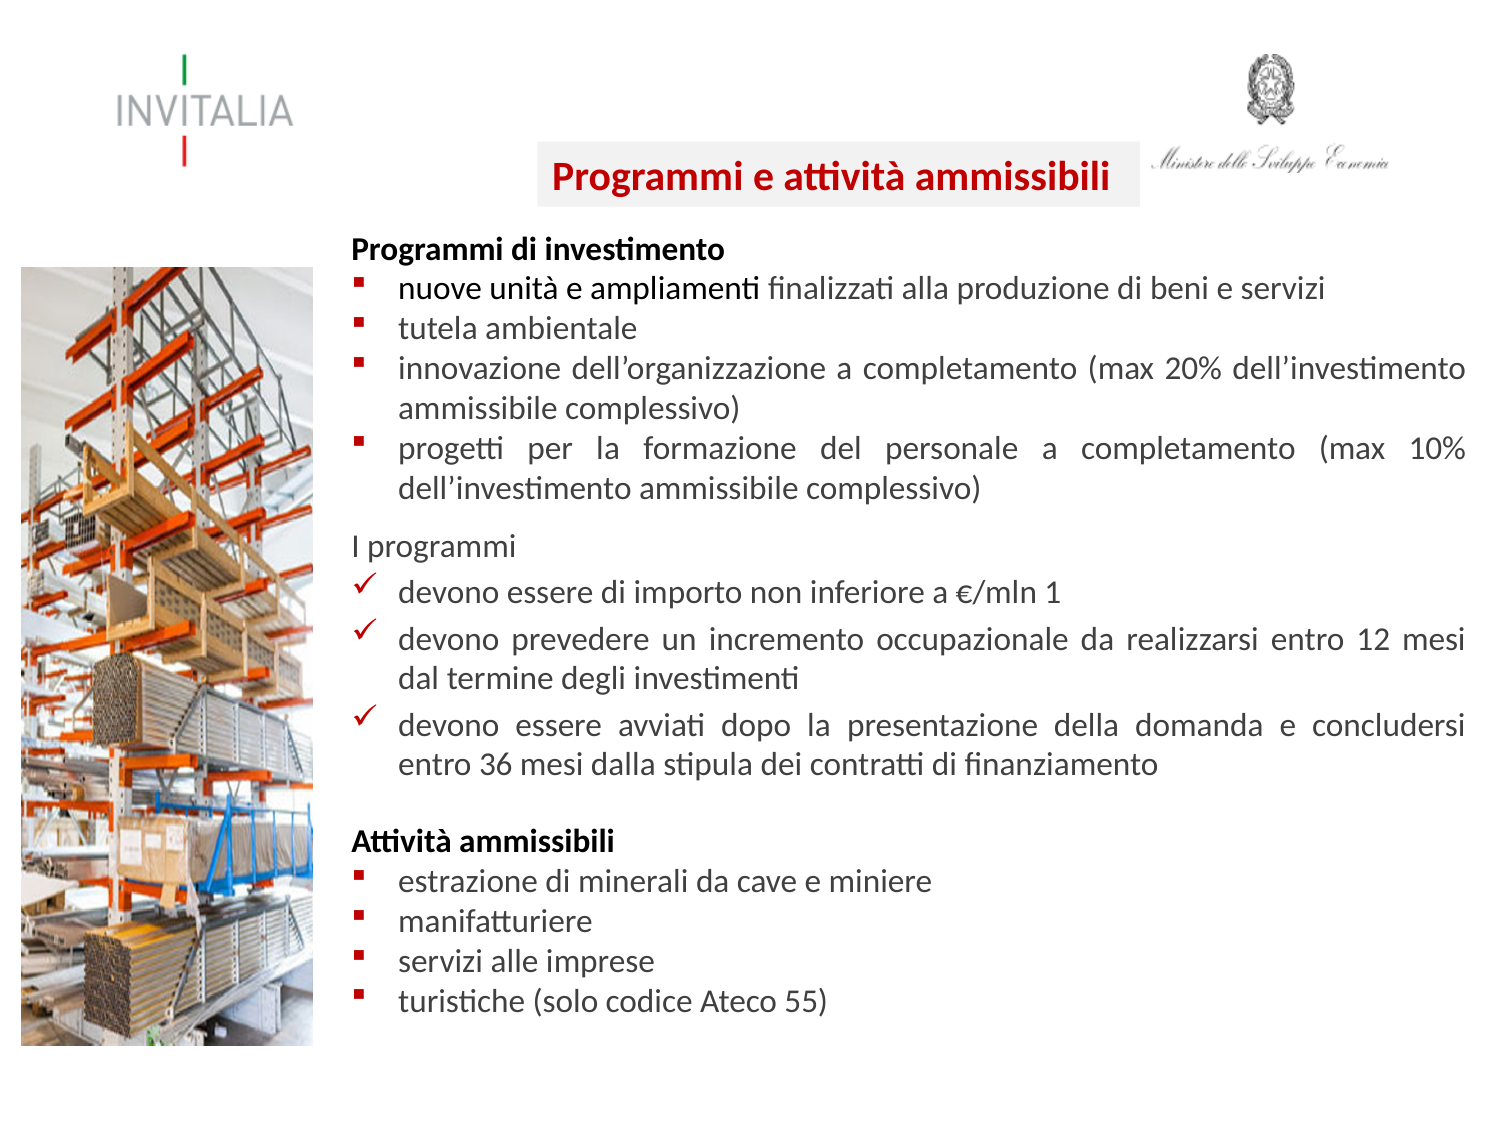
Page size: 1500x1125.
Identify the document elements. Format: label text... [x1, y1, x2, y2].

picture [21, 267, 313, 1046]
text_box Programmi e attività ammissibili [537, 141, 1140, 207]
text_box Programmi di investimento nuove unità e ampliamenti finalizzati alla produzione di beni e servizi tutela ambientale innovazione dell’organizzazione a completamento (max 20% dell’investimento ammissibile complessivo) progetti per la formazione del personale a completamento (max 10% dell’investimento ammissibile complessivo) I programmi devono essere di importo non inferiore a €/mln 1 devono prevedere un incremento occupazionale da realizzarsi entro 12 mesi dal termine degli investimenti devono essere avviati dopo la presentazione della domanda e concludersi entro 36 mesi dalla stipula dei contratti di finanziamento Attività ammissibili estrazione di minerali da cave e miniere manifatturiere servizi alle imprese turistiche (solo codice Ateco 55) [336, 207, 1483, 1027]
picture [76, 54, 302, 173]
